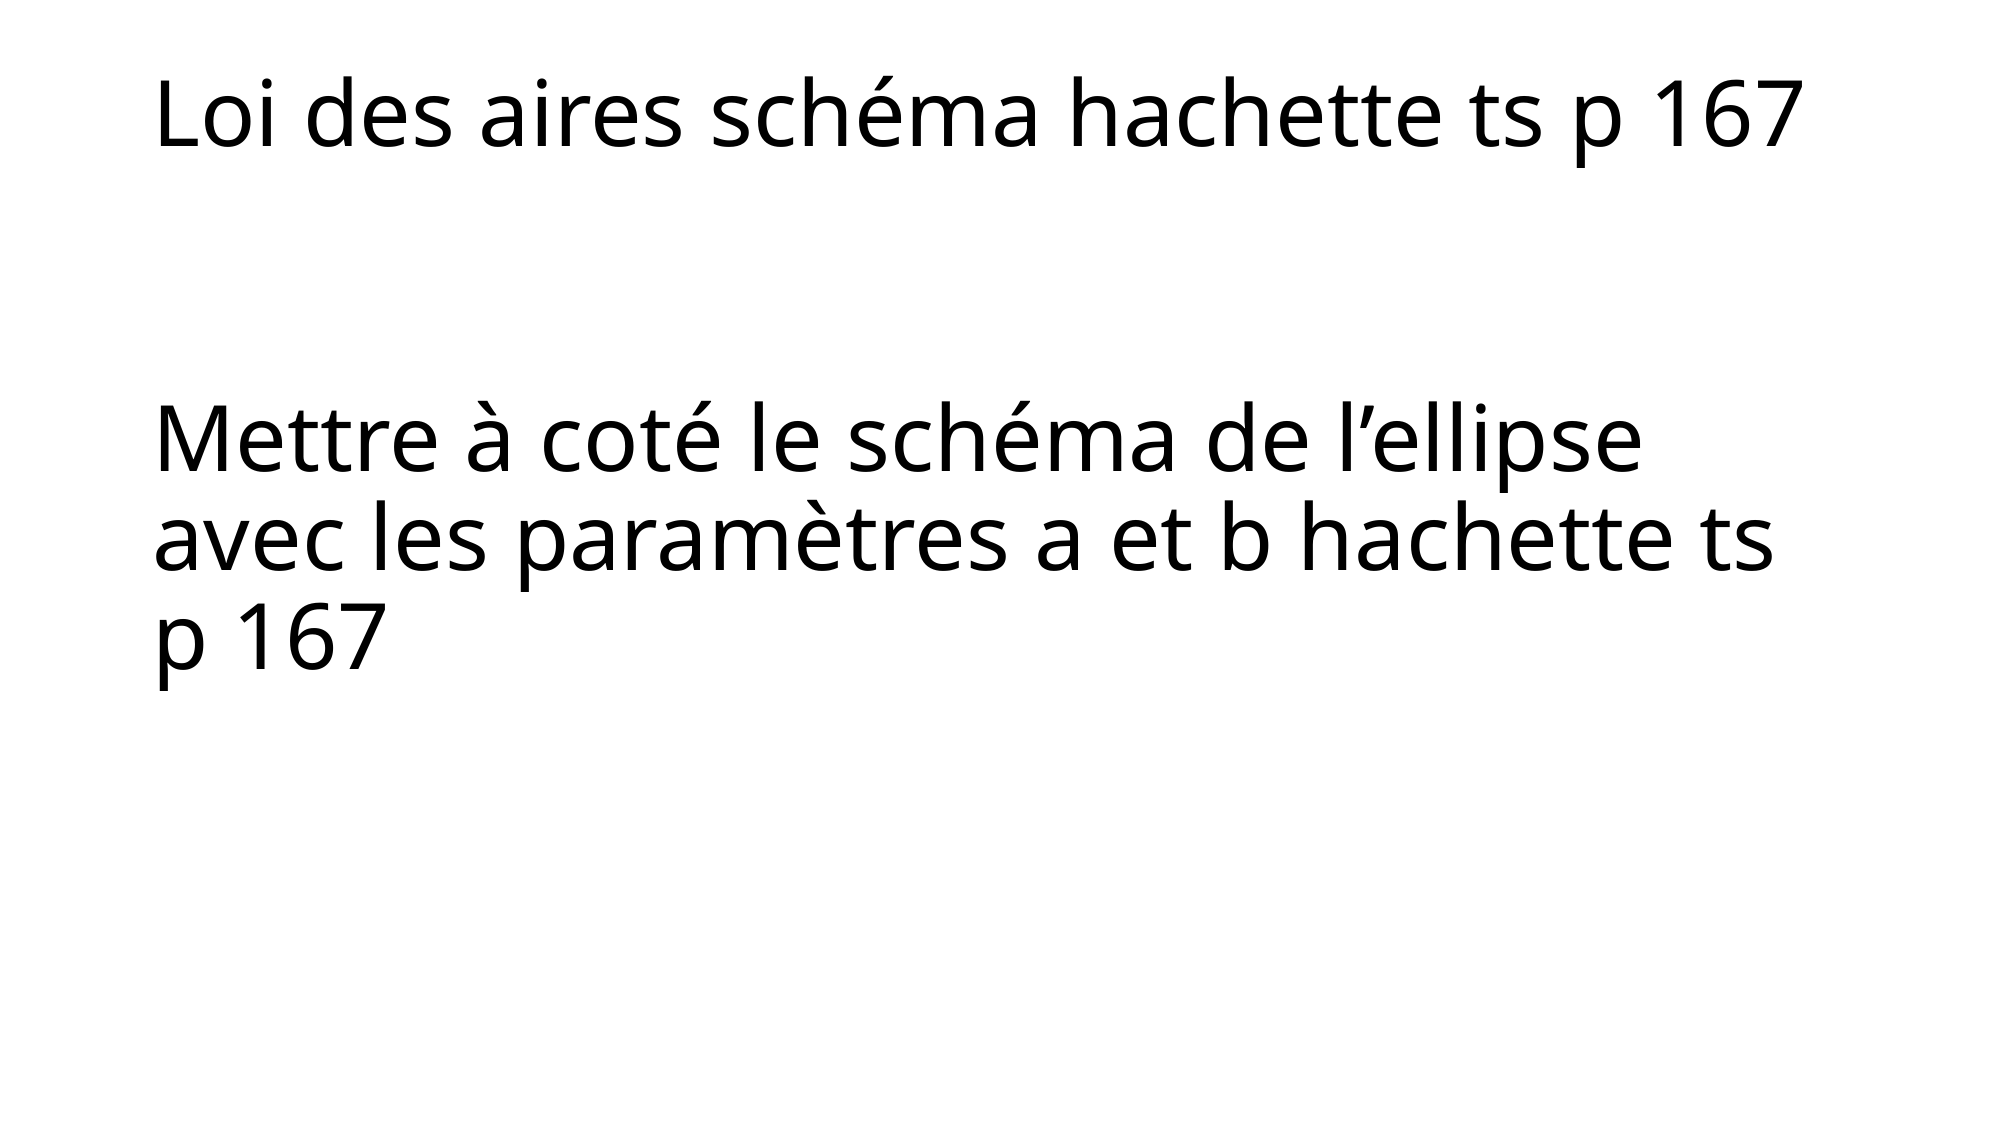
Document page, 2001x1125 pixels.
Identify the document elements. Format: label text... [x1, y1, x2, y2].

text_box Mettre à coté le schéma de l’ellipse avec les paramètres a et b hachette ts p 167 [137, 432, 1863, 650]
title Loi des aires schéma hachette ts p 167 [137, 59, 1863, 278]
